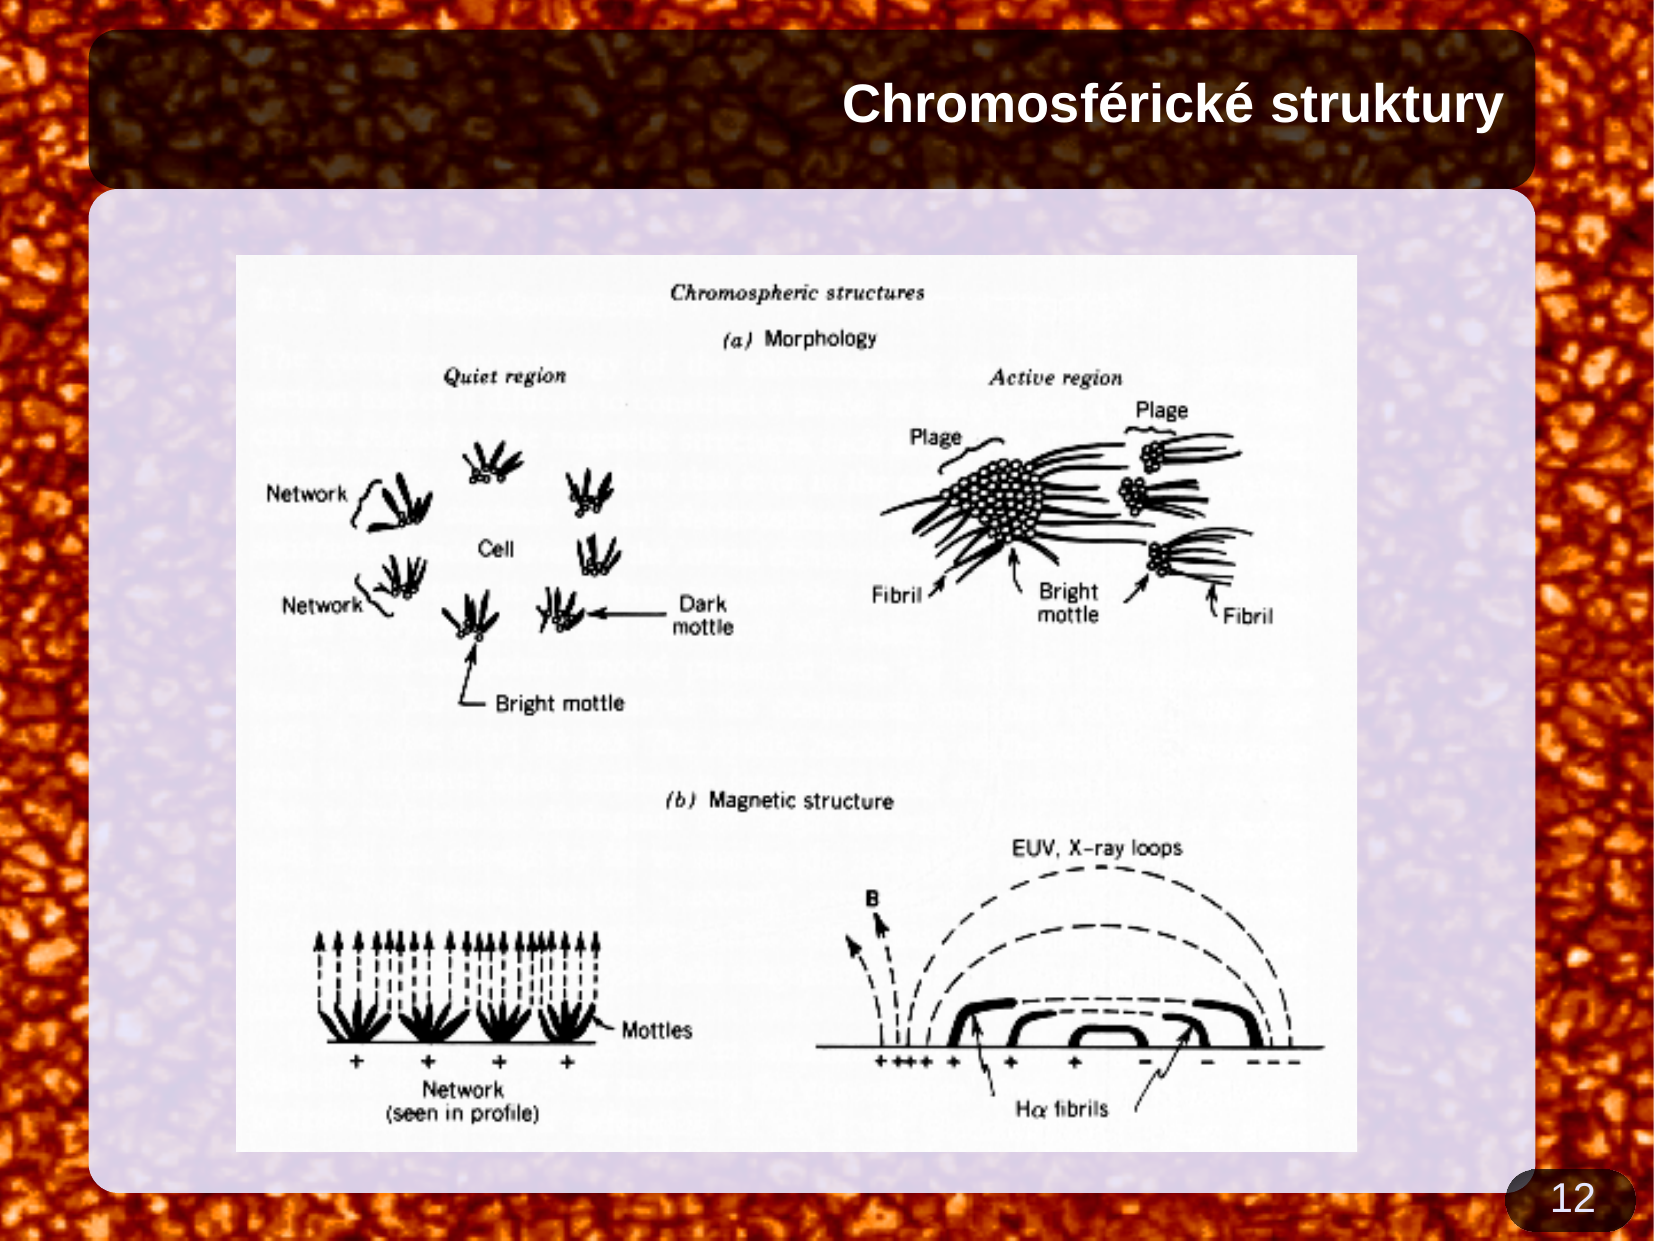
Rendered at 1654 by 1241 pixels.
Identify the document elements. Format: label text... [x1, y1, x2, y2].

title Chromosférické struktury [118, 59, 1506, 148]
picture [0, 0, 1654, 1241]
